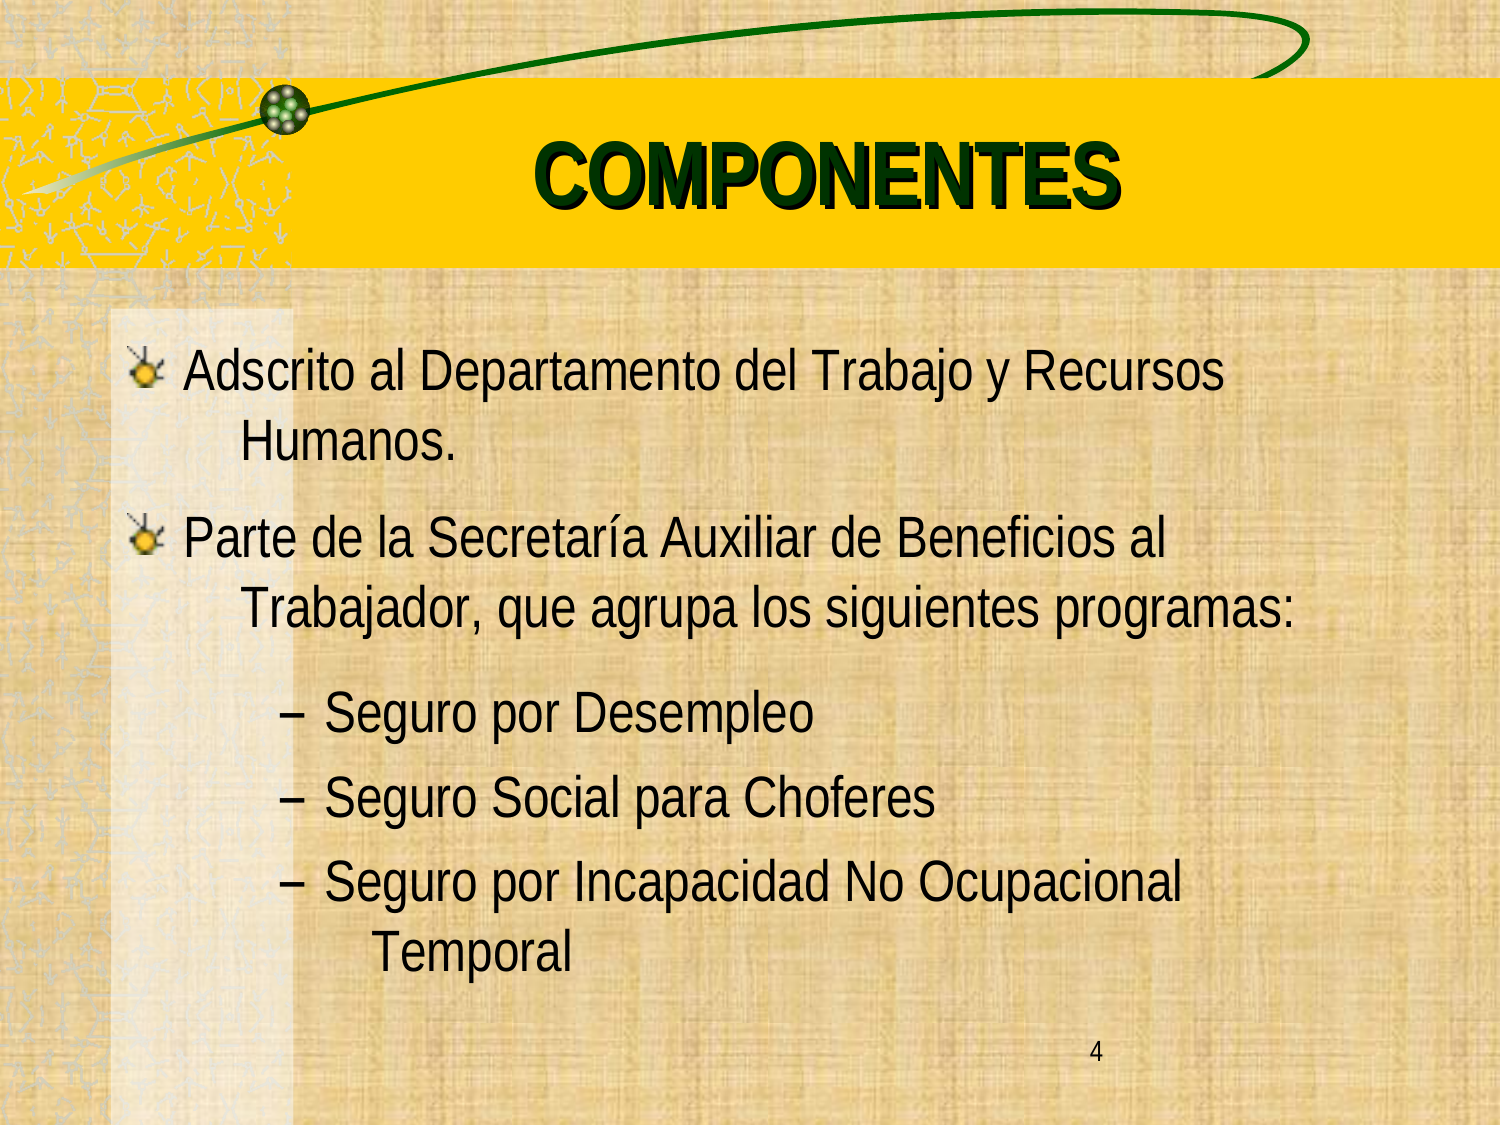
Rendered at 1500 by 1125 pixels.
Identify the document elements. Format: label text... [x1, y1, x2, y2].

text_box [1074, 1025, 1388, 1101]
list Adscrito al Departamento del Trabajo y Recursos Humanos. Parte de la Secretaría Auxiliar de Beneficios al Trabajador, que agrupa los siguientes programas: Seguro por Desempleo Seguro Social para Choferes Seguro por Incapacidad No Ocupacional Temporal [112, 324, 1388, 1000]
title COMPONENTES [189, 75, 1465, 263]
